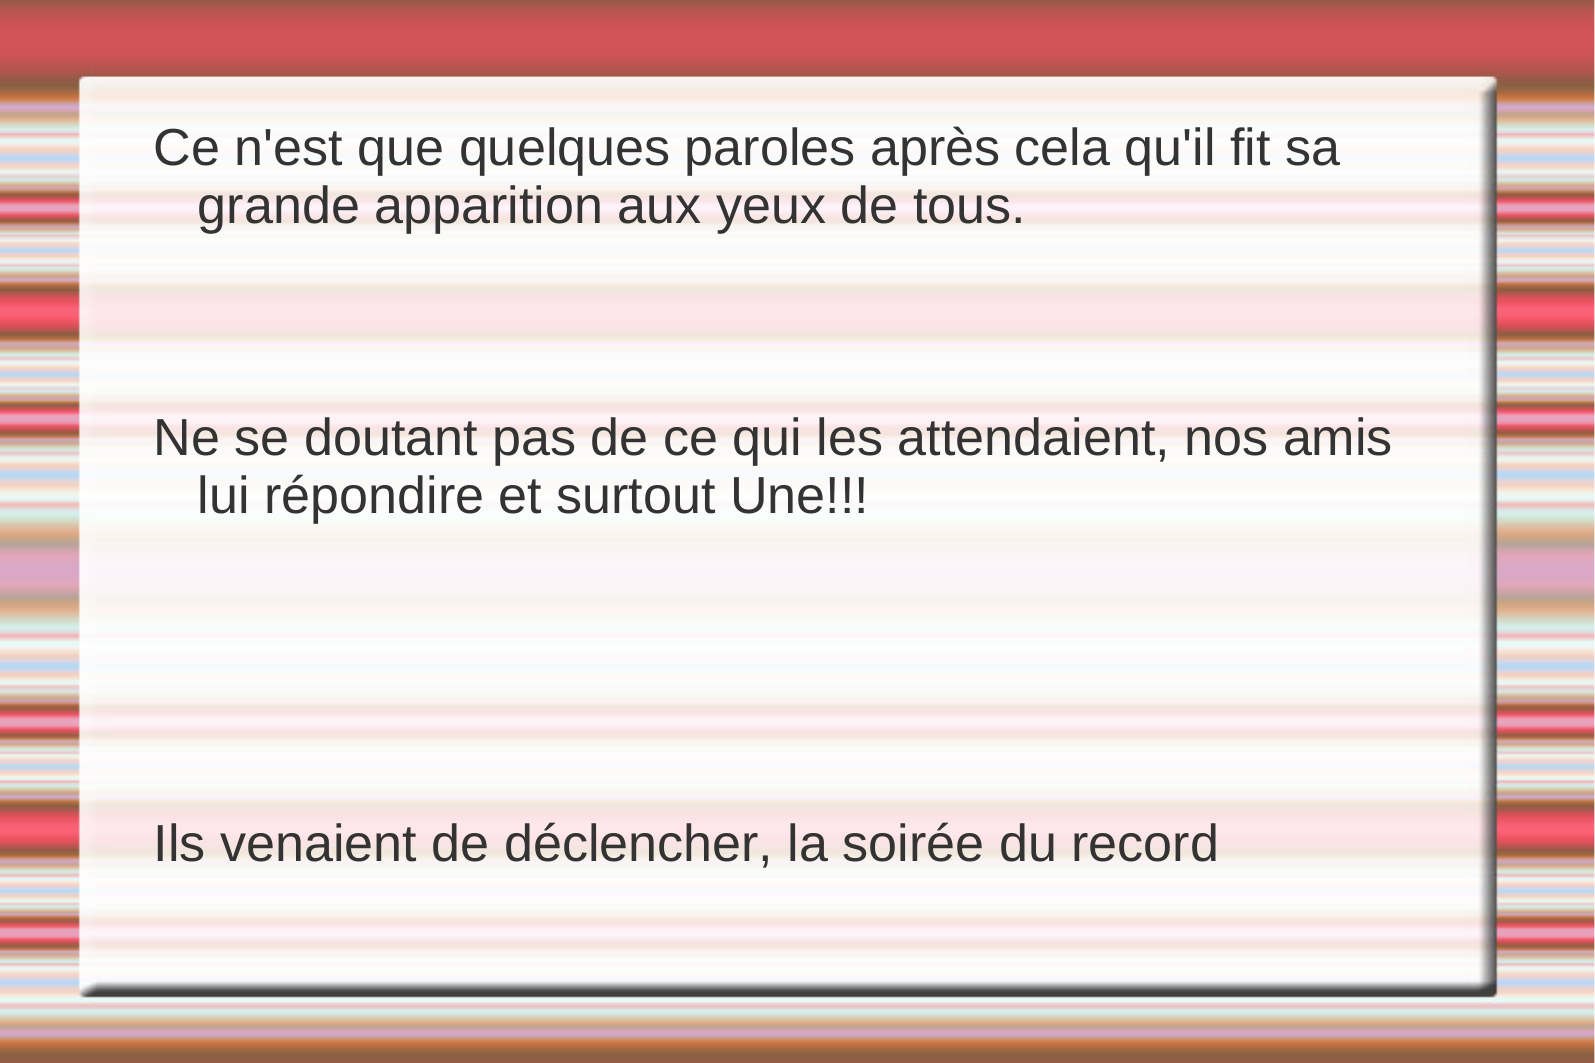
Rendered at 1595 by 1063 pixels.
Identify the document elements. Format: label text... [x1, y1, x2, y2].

list Ce n'est que quelques paroles après cela qu'il fit sa grande apparition aux yeux de tous. Ne se doutant pas de ce qui les attendaient, nos amis lui répondire et surtout Une!!! Ils venaient de déclencher, la soirée du record [115, 118, 1447, 945]
picture [0, 0, 1595, 1063]
